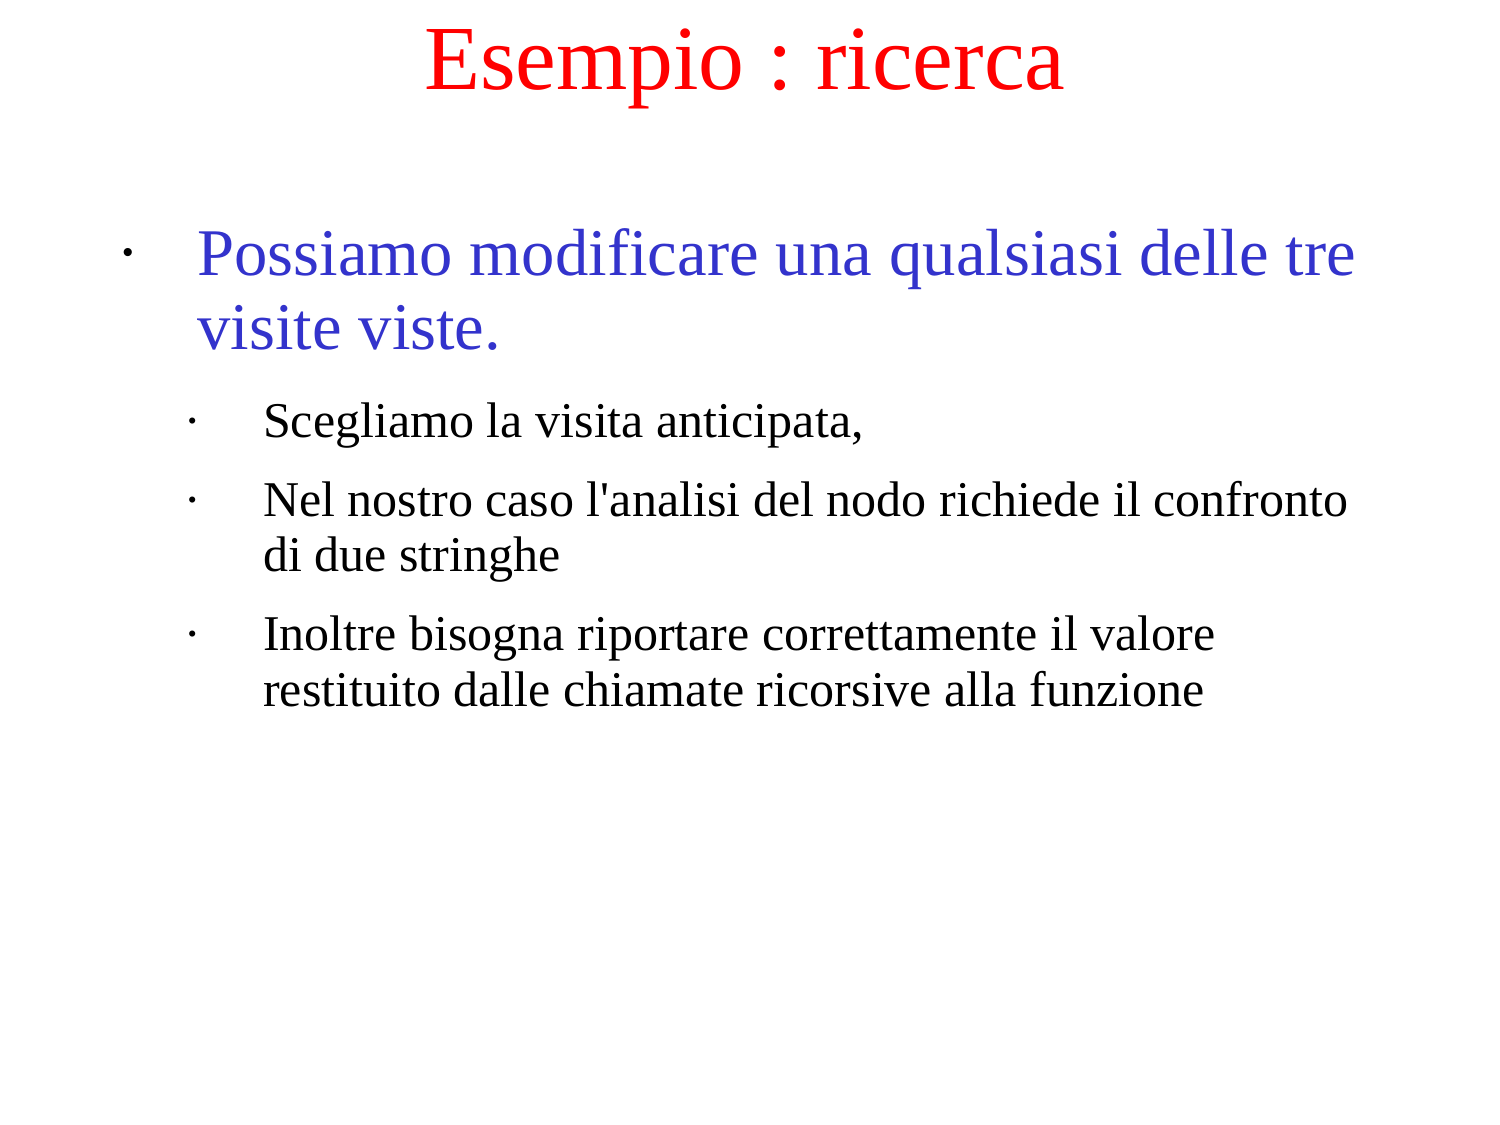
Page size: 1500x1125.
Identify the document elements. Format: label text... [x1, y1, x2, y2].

title Esempio : ricerca [107, 0, 1383, 188]
list Possiamo modificare una qualsiasi delle tre visite viste. Scegliamo la visita anticipata, Nel nostro caso l'analisi del nodo richiede il confronto di due stringhe Inoltre bisogna riportare correttamente il valore restituito dalle chiamate ricorsive alla funzione [107, 208, 1383, 883]
